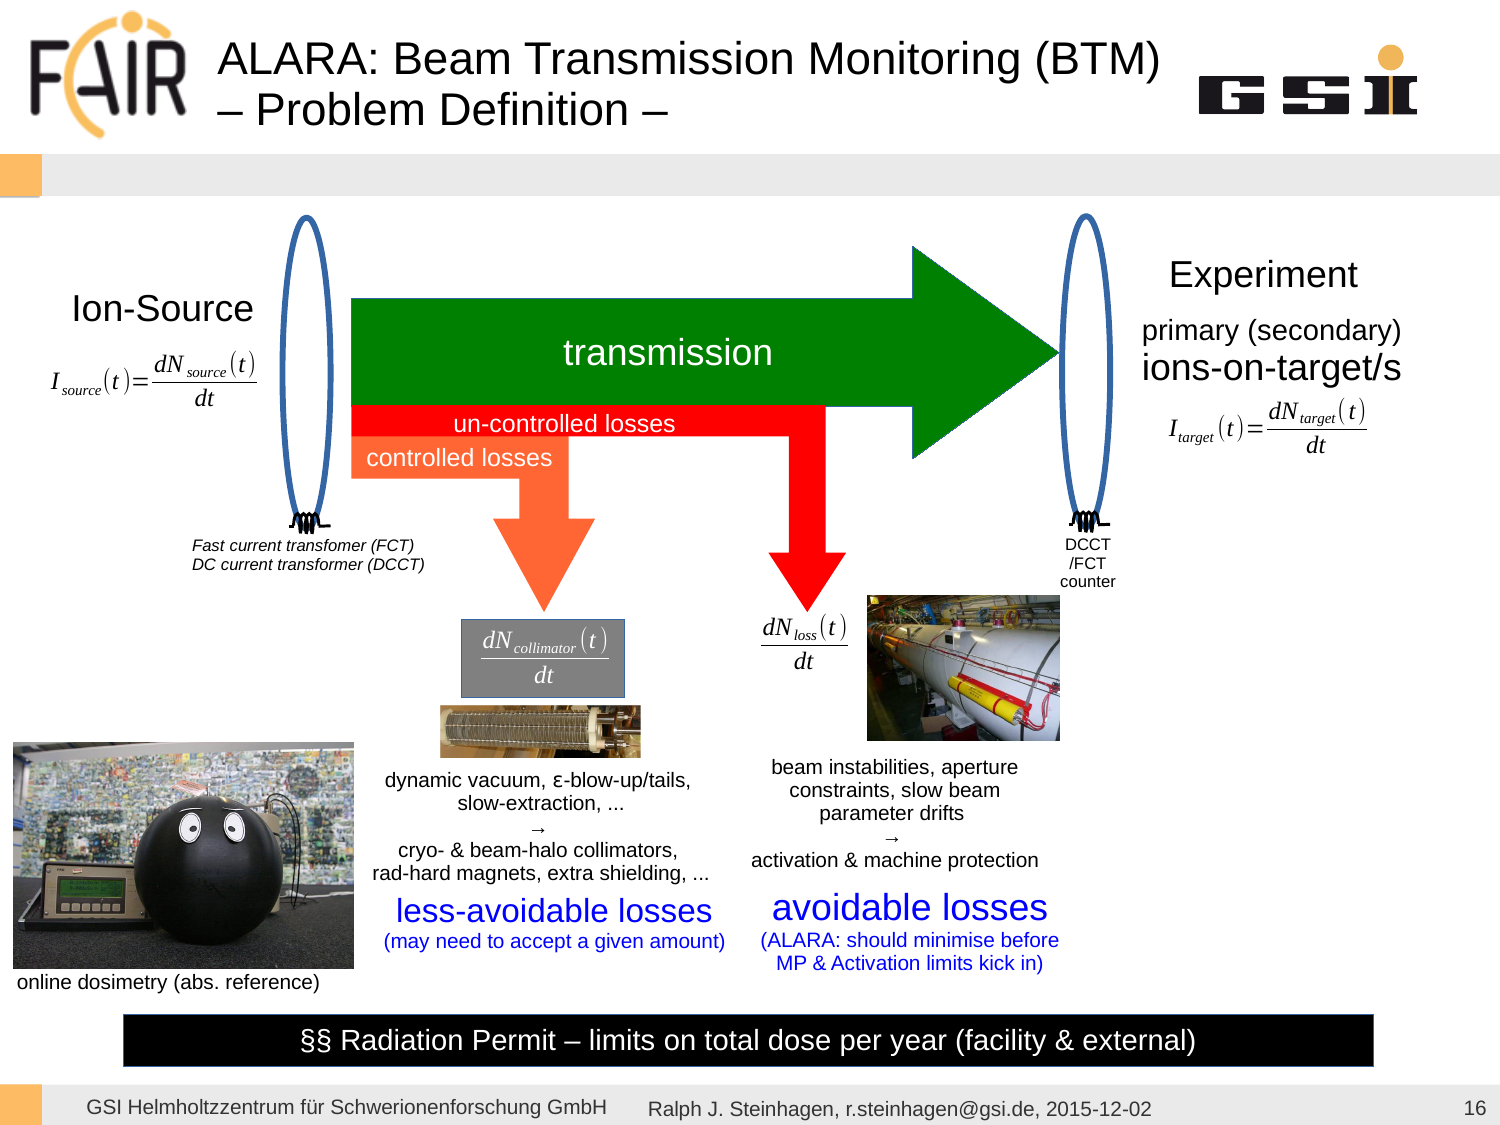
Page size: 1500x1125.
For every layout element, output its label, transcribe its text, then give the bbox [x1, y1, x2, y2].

text_box un-controlled losses [438, 401, 745, 445]
text_box DCCT /FCT counter [1045, 527, 1131, 599]
text_box primary (secondary) ions-on-target/s [1127, 306, 1417, 397]
text_box dynamic vacuum, ε-blow-up/tails, slow-extraction, ... → cryo- & beam-halo collimators, rad-hard magnets, extra shielding, ... [357, 760, 739, 924]
text_box online dosimetry (abs. reference) [2, 963, 336, 1002]
title ALARA: Beam Transmission Monitoring (BTM) – Problem Definition – [217, 6, 1170, 161]
chart [753, 612, 855, 676]
text_box avoidable losses (ALARA: should minimise before MP & Activation limits kick in) [739, 879, 1081, 983]
picture [1197, 42, 1419, 117]
text_box transmission [351, 246, 1059, 459]
picture [13, 742, 354, 969]
picture [440, 705, 641, 758]
chart [1160, 395, 1374, 460]
picture [867, 595, 1060, 741]
text_box §§ Radiation Permit – limits on total dose per year (facility & external) [123, 1014, 1374, 1067]
text_box less-avoidable losses (may need to accept a given amount) [362, 885, 747, 961]
text_box [745, 405, 847, 612]
picture [30, 9, 187, 141]
text_box Experiment [1154, 246, 1373, 303]
text_box beam instabilities, aperture constraints, slow beam parameter drifts → activation & machine protection [736, 747, 1076, 881]
text_box Ion-Source [56, 279, 270, 337]
text_box Fast current transfomer (FCT) DC current transformer (DCCT) [177, 529, 440, 582]
chart [473, 625, 616, 689]
chart [43, 348, 264, 413]
text_box [461, 619, 625, 698]
text_box controlled losses [351, 437, 571, 480]
text_box [492, 480, 596, 613]
text_box [351, 405, 438, 437]
